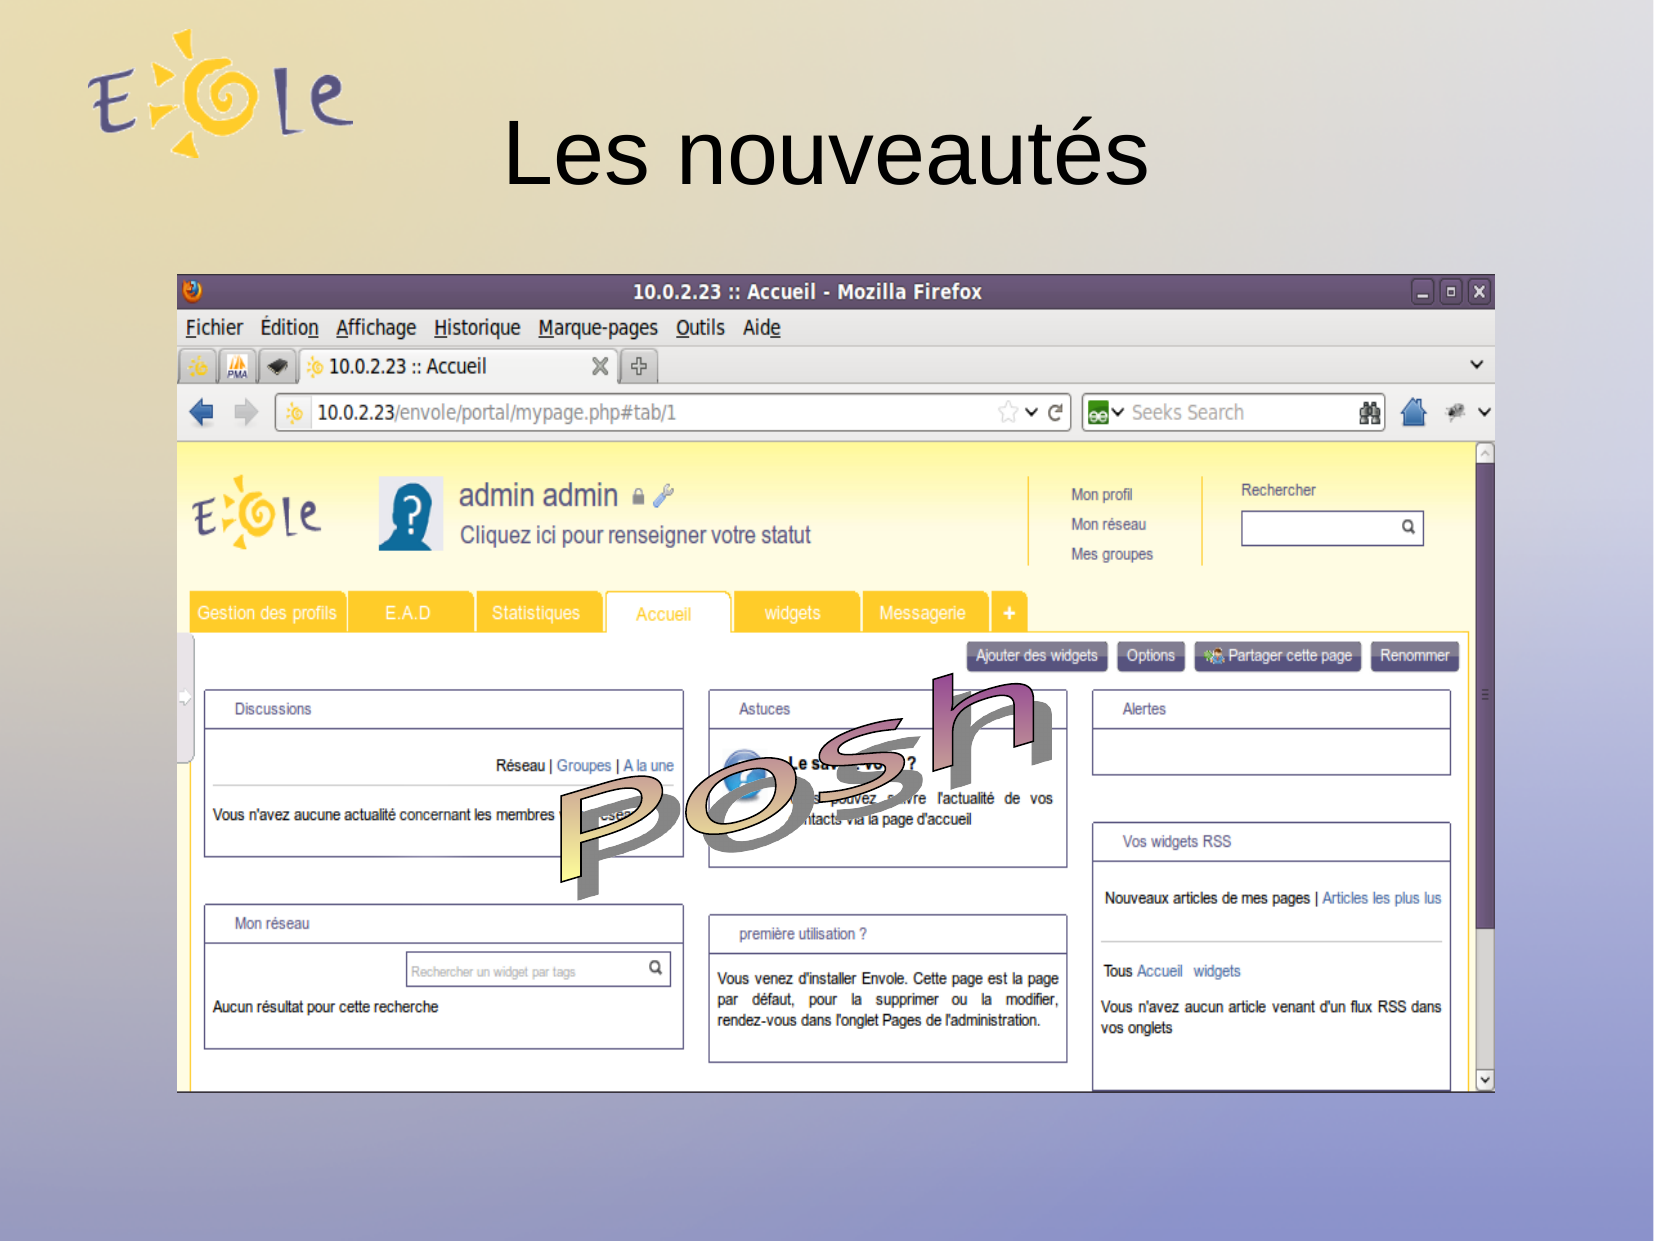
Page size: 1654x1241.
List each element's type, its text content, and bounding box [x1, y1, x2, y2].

picture [0, 0, 1654, 1241]
text_box Posh [819, 718, 905, 803]
title Les nouveautés [82, 56, 1571, 250]
text_box Posh [685, 757, 797, 835]
text_box Posh [933, 673, 1034, 772]
text_box Posh [561, 776, 663, 883]
